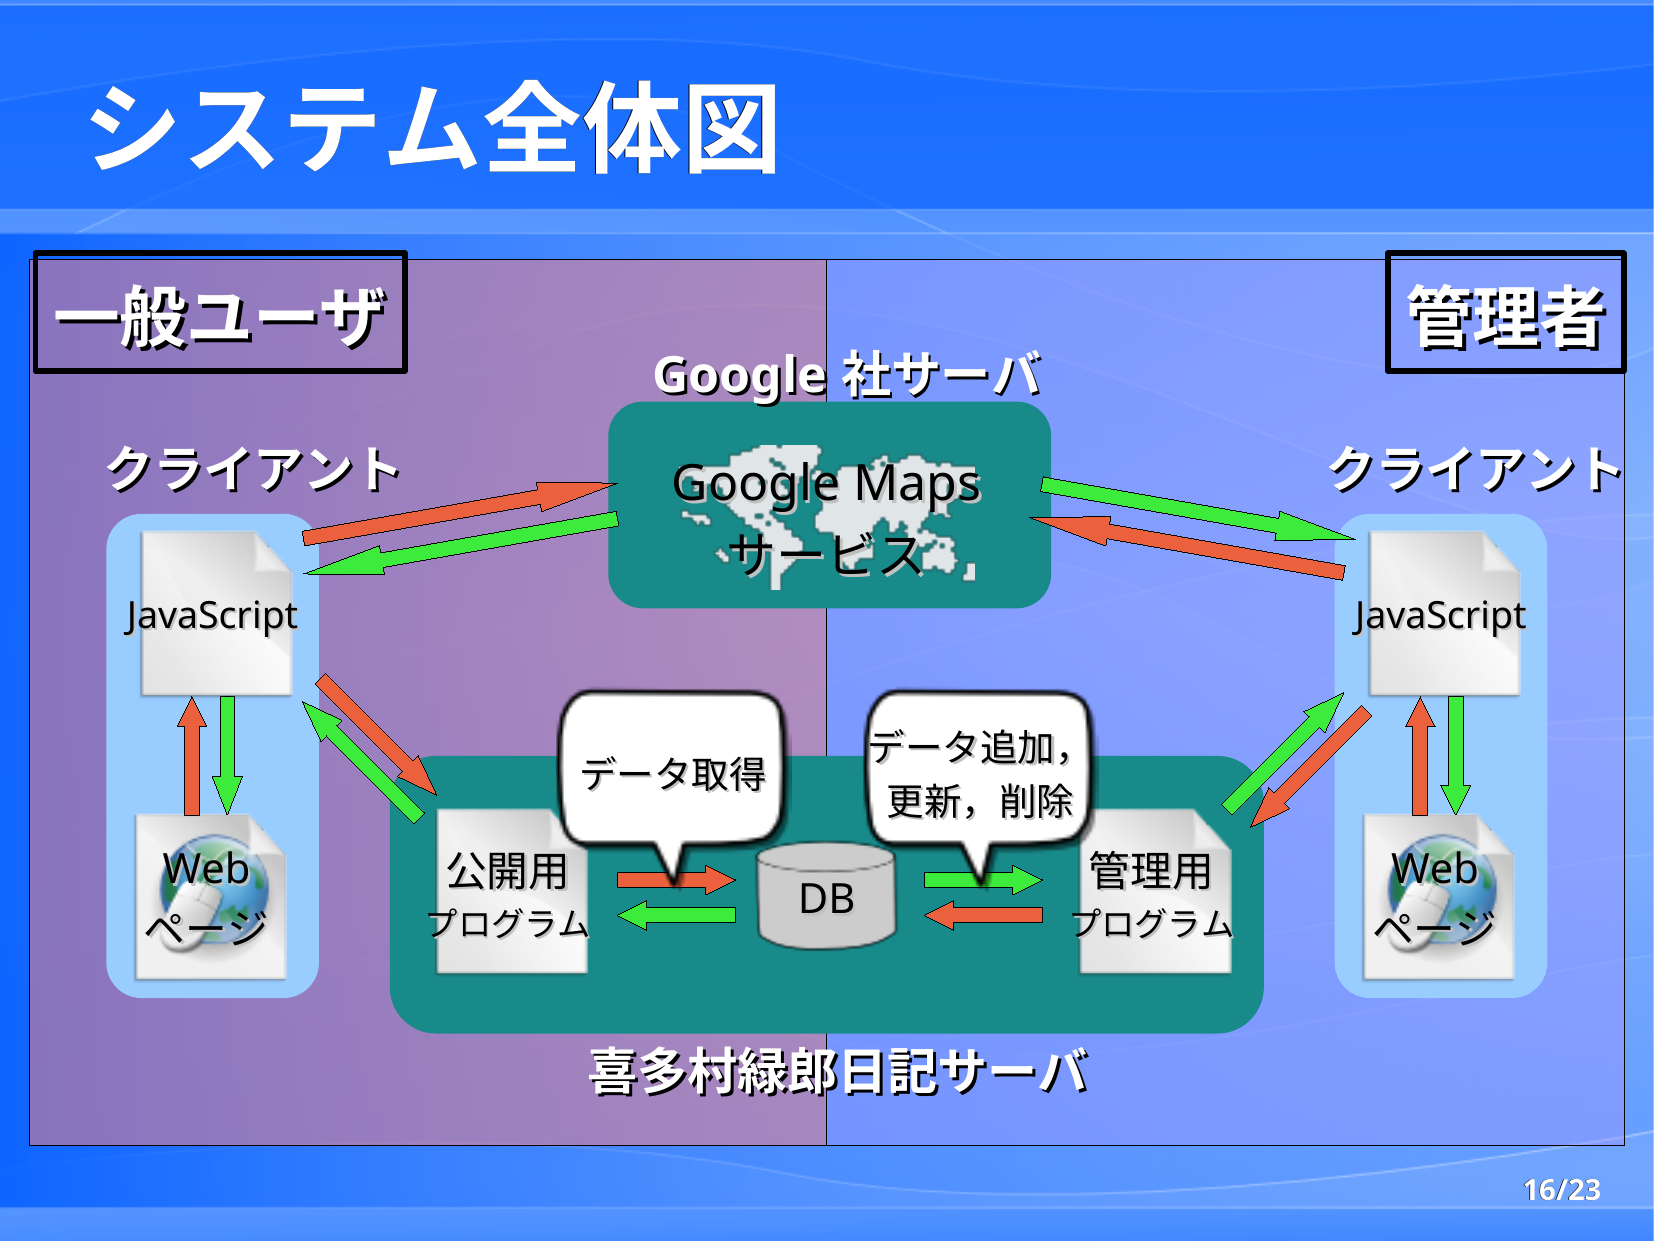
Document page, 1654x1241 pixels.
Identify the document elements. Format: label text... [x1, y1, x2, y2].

text_box 一般ユーザ [35, 265, 375, 359]
text_box Google社サーバ [637, 336, 1025, 406]
text_box 管理者 [1387, 265, 1621, 359]
text_box [1391, 359, 1621, 368]
picture [0, 0, 1654, 1241]
text_box [1391, 259, 1621, 265]
title システム全体図 [23, 8, 1625, 237]
text_box 喜多村緑郎日記サーバ [572, 1033, 1080, 1103]
text_box [29, 259, 1625, 1146]
text_box クライアント [1311, 431, 1557, 500]
text_box [38, 259, 402, 368]
text_box クライアント [88, 431, 334, 500]
